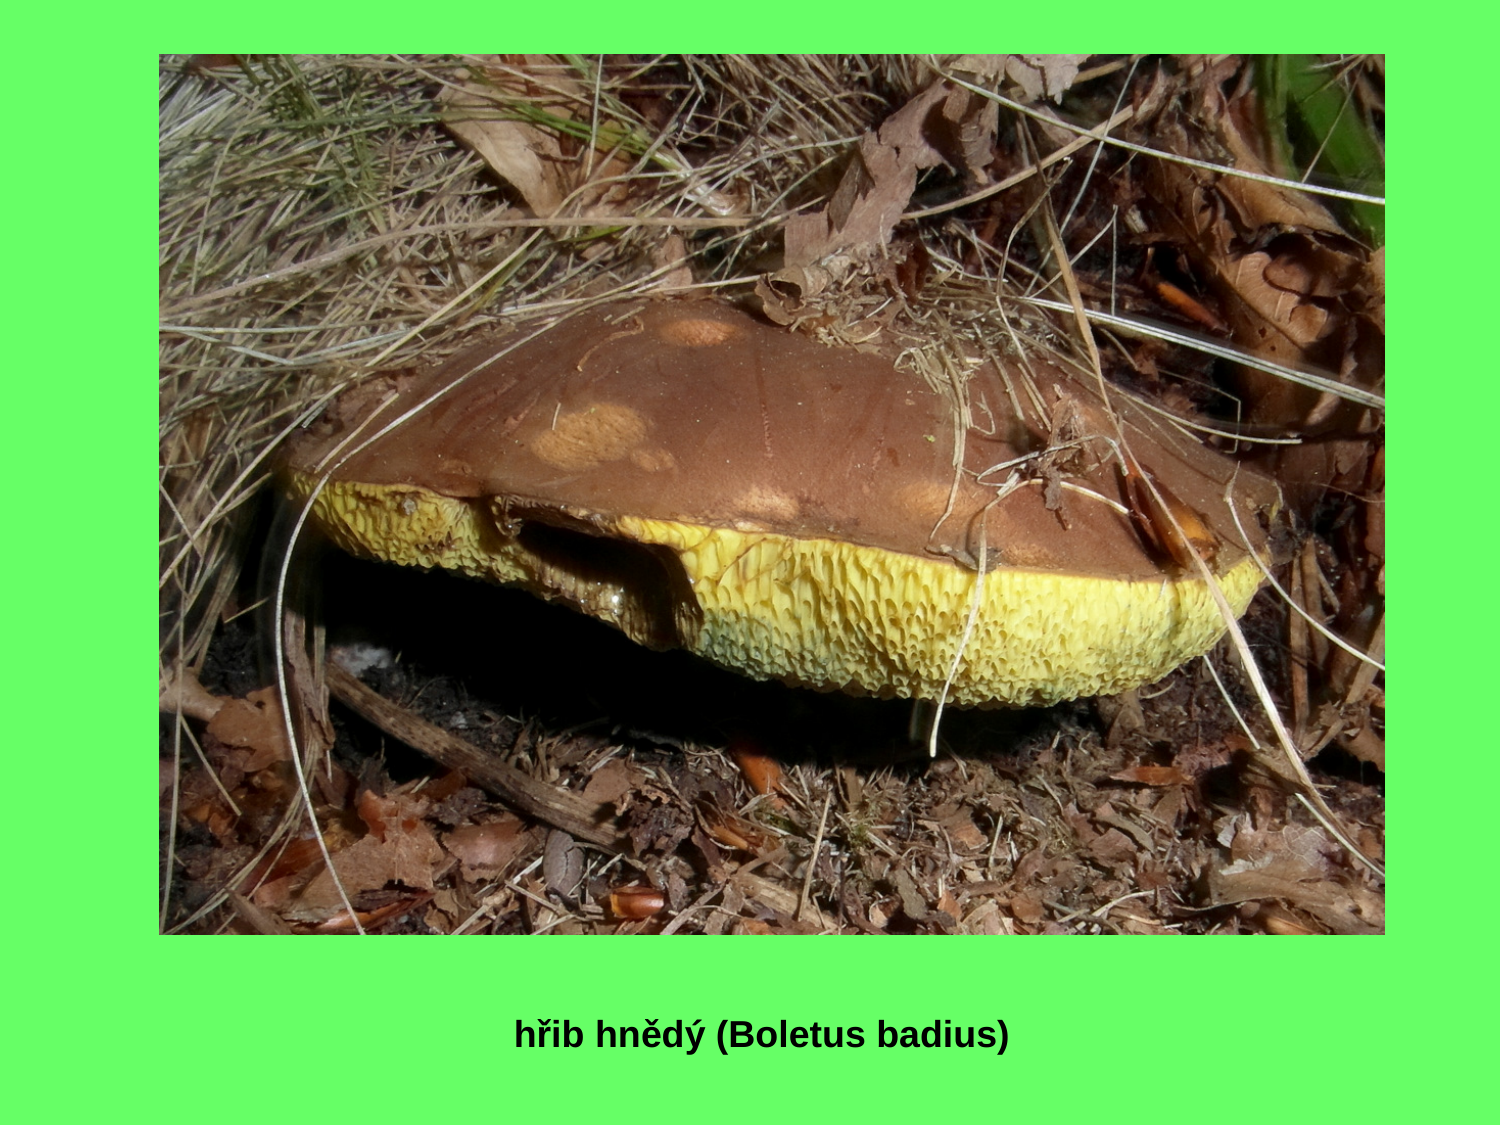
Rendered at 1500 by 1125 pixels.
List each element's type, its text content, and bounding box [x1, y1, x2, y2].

text_box hřib hnědý (Boletus badius) [498, 1002, 1025, 1064]
picture [159, 54, 1385, 935]
